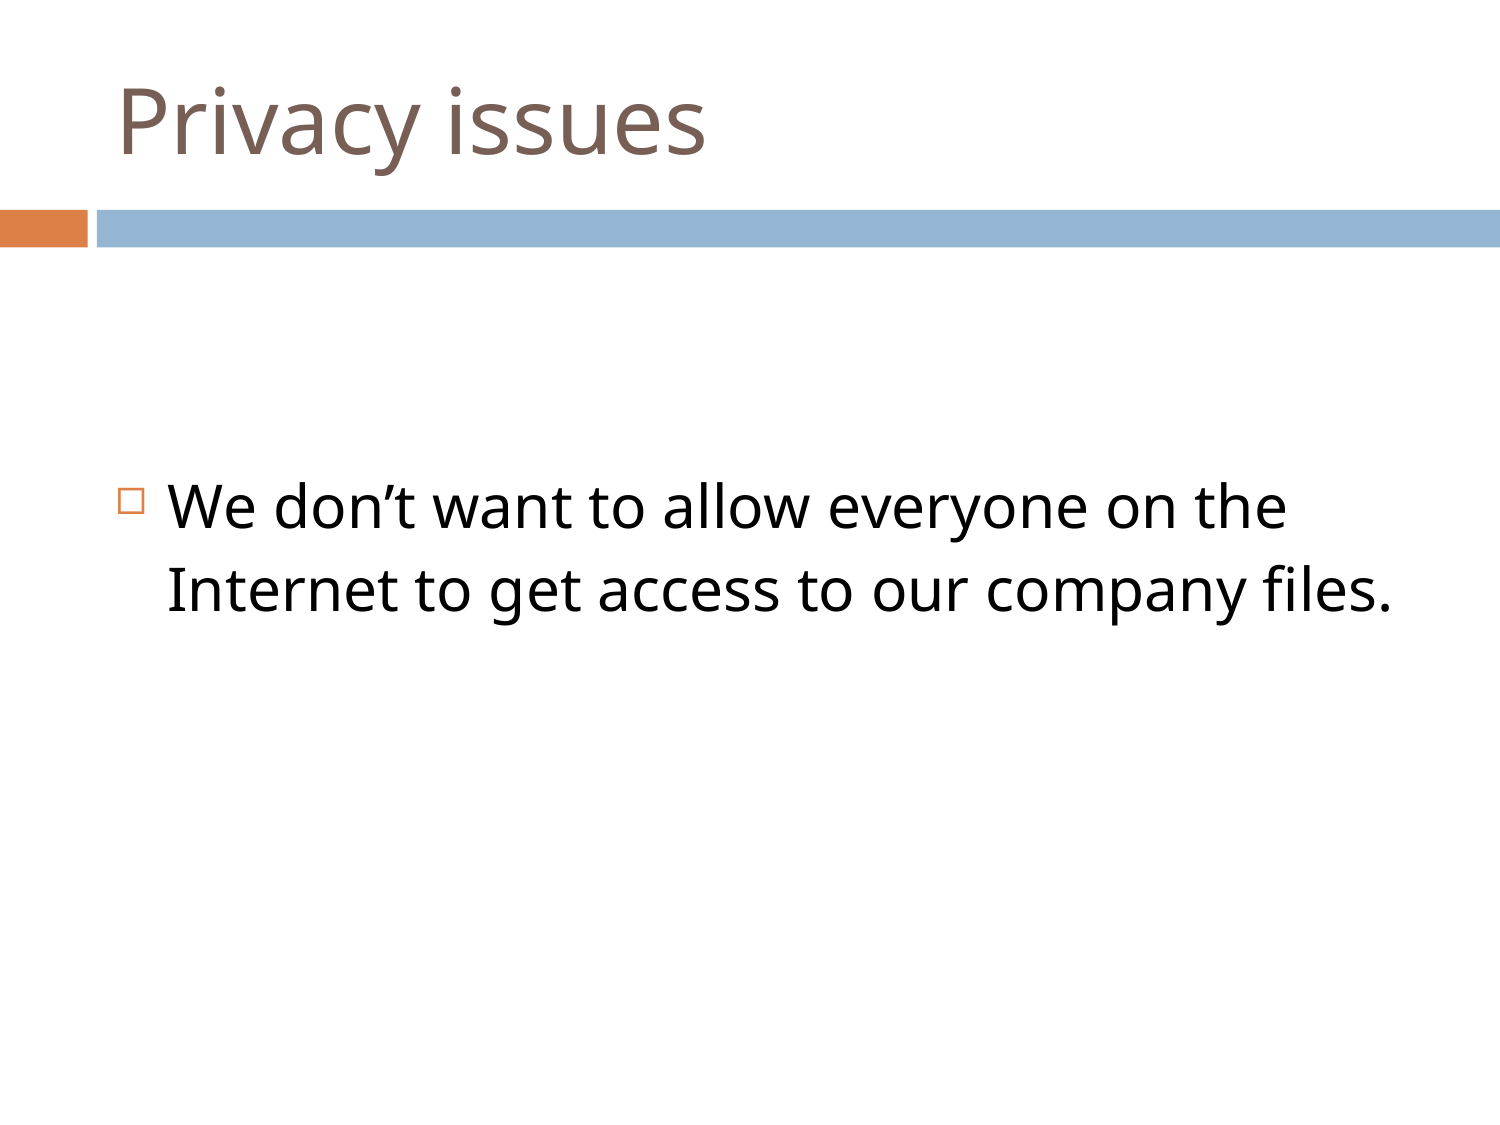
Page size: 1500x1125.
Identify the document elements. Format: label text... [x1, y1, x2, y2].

list We don’t want to allow everyone on the Internet to get access to our company files. [100, 262, 1438, 1001]
title Privacy issues [100, 37, 1438, 201]
